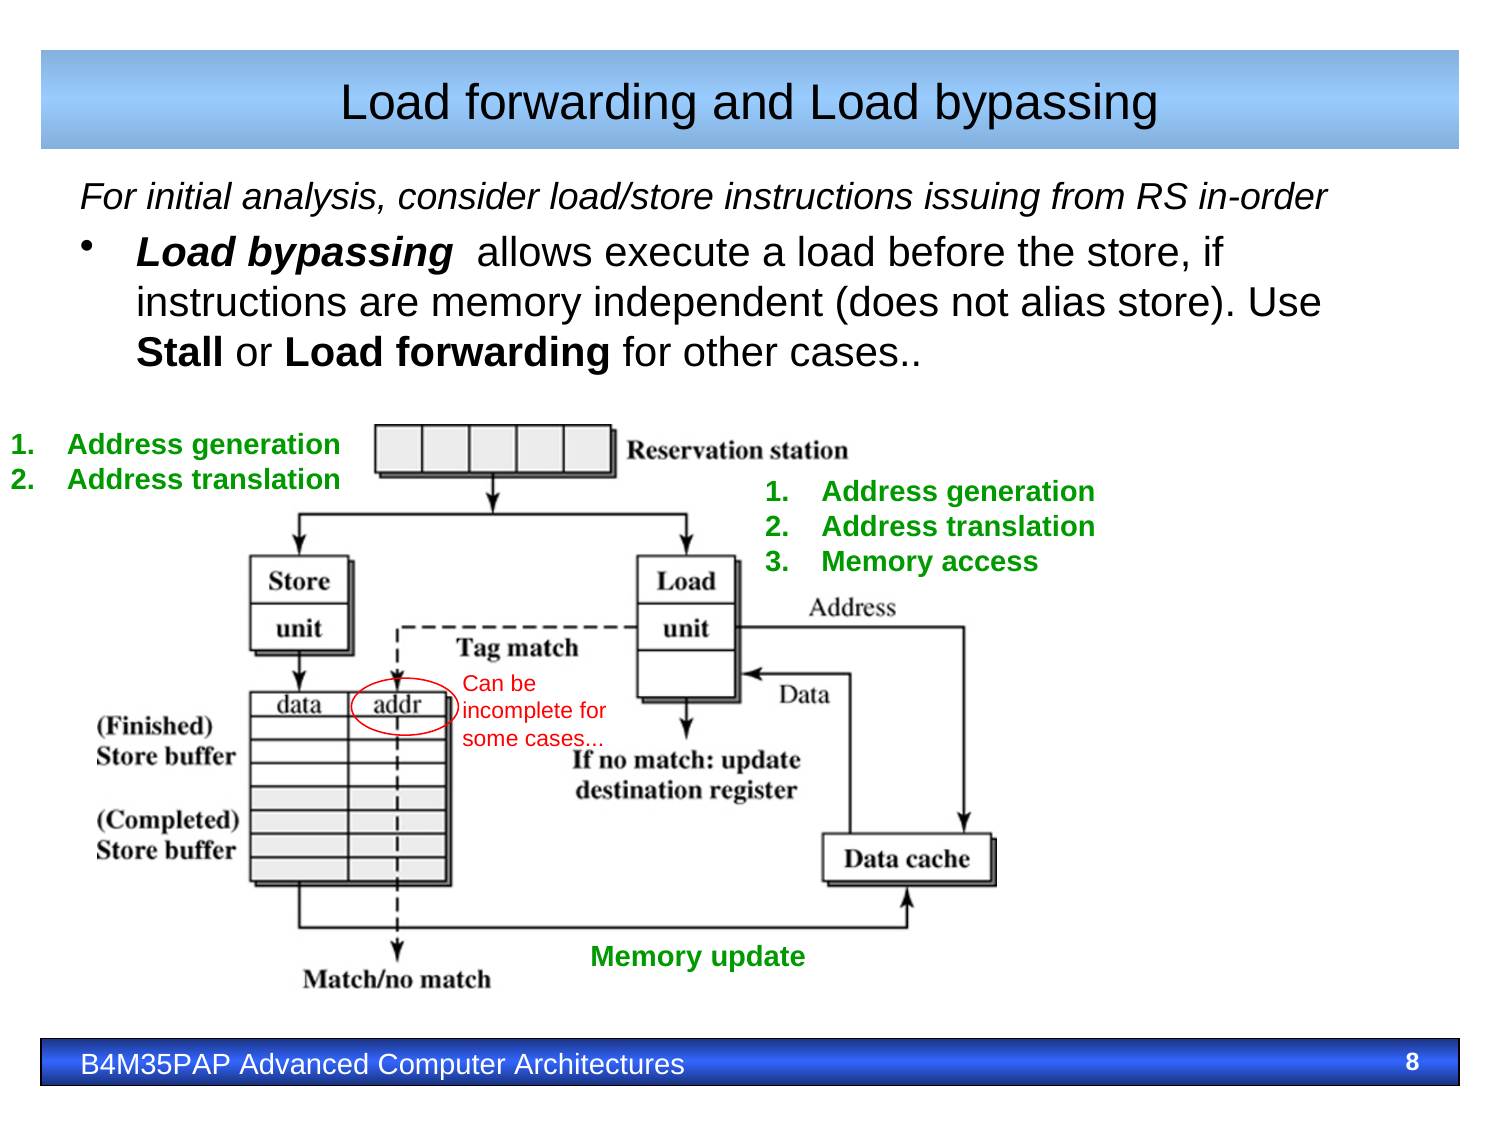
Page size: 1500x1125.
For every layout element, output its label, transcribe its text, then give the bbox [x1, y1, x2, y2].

text_box Can be incomplete for some cases... [400, 661, 623, 794]
title Load forwarding and Load bypassing [41, 50, 1459, 149]
text_box Address generation Address translation [0, 418, 357, 503]
text_box Address generation Address translation Memory access [750, 464, 1111, 585]
text_box For initial analysis, consider load/store instructions issuing from RS in-order Load bypassing allows execute a load before the store, if instructions are memory independent (does not alias store). Use Stall or Load forwarding for other cases.. [64, 164, 1436, 389]
picture [97, 424, 997, 993]
text_box Memory update [575, 930, 934, 981]
